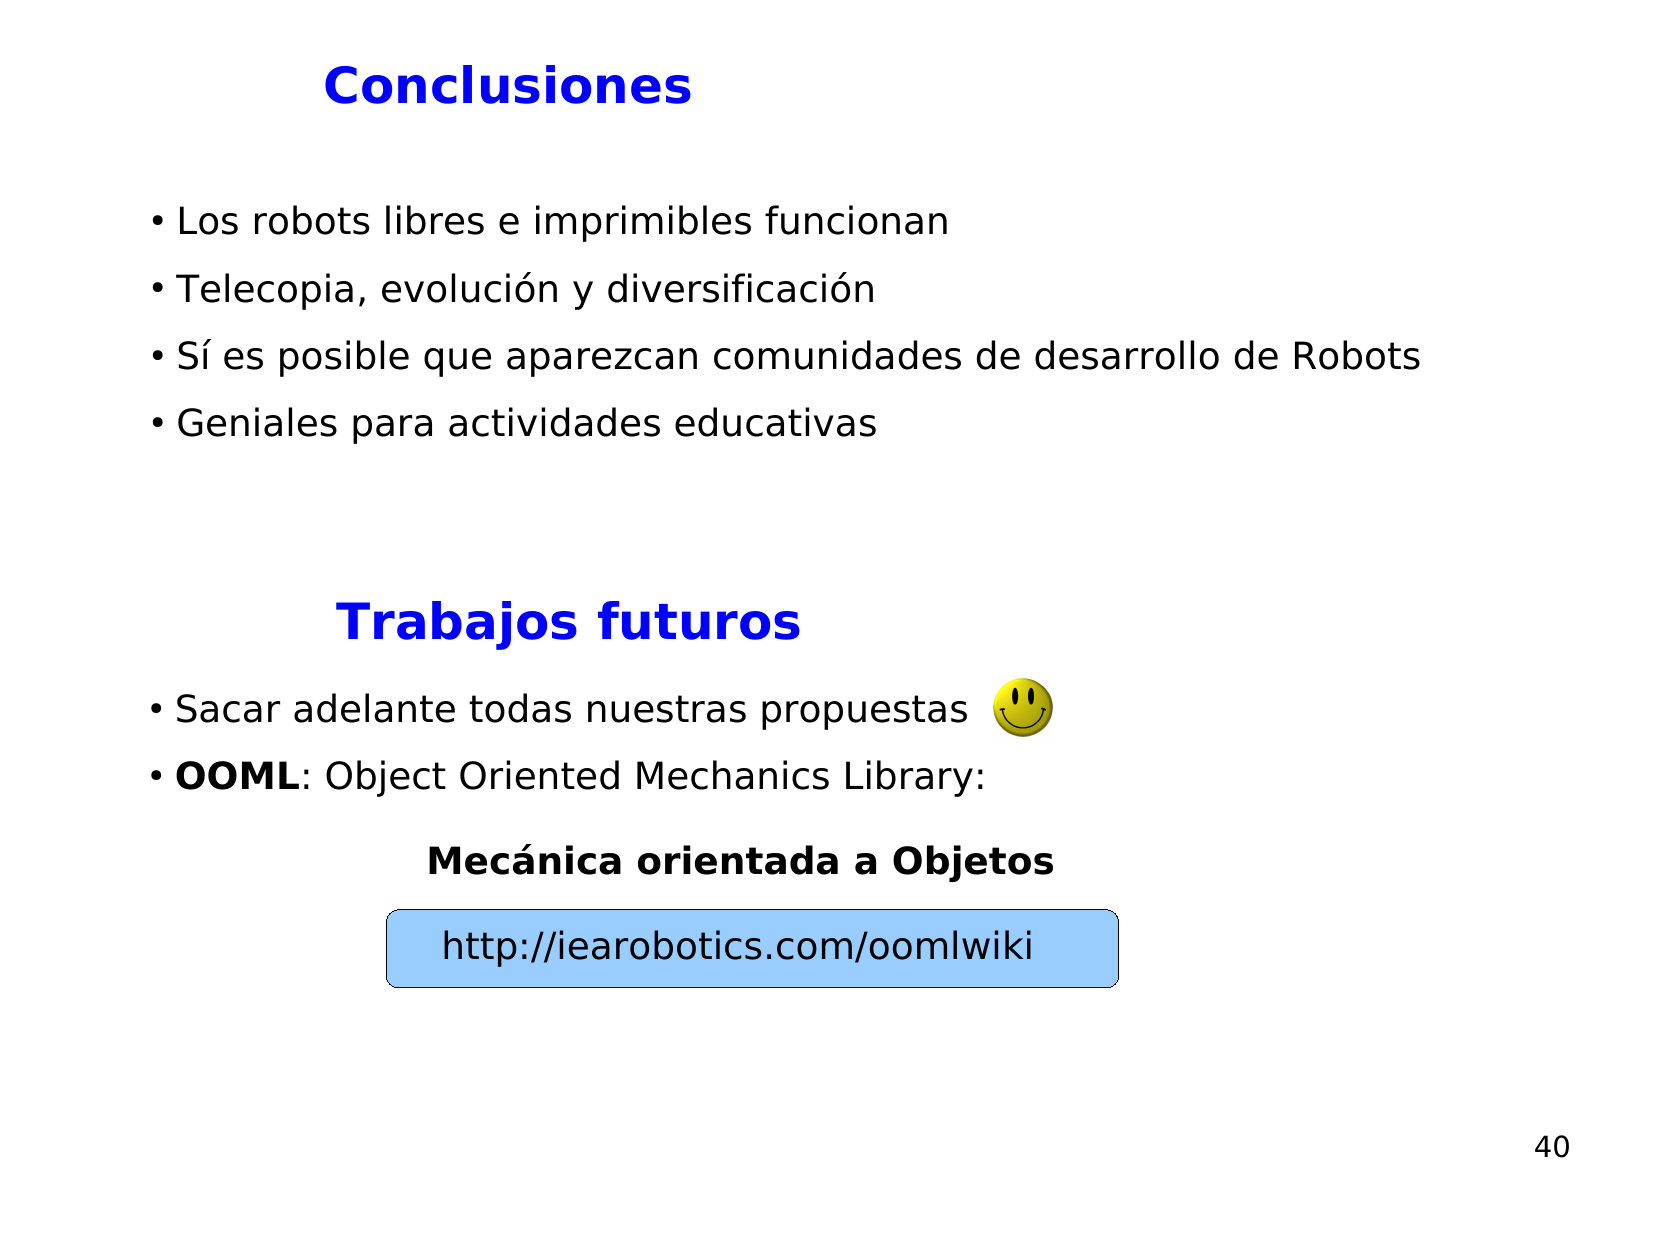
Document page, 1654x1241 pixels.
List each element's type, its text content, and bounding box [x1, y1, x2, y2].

text_box Los robots libres e imprimibles funcionan Telecopia, evolución y diversificación Sí es posible que aparezcan comunidades de desarrollo de Robots Geniales para actividades educativas [136, 192, 1461, 453]
text_box http://iearobotics.com/oomlwiki [426, 917, 1080, 976]
text_box Sacar adelante todas nuestras propuestas OOML: Object Oriented Mechanics Library: [134, 680, 1460, 811]
text_box Conclusiones [308, 49, 911, 123]
picture [992, 677, 1054, 739]
text_box Mecánica orientada a Objetos [398, 832, 1208, 916]
text_box [386, 909, 1119, 988]
text_box Trabajos futuros [321, 586, 924, 660]
